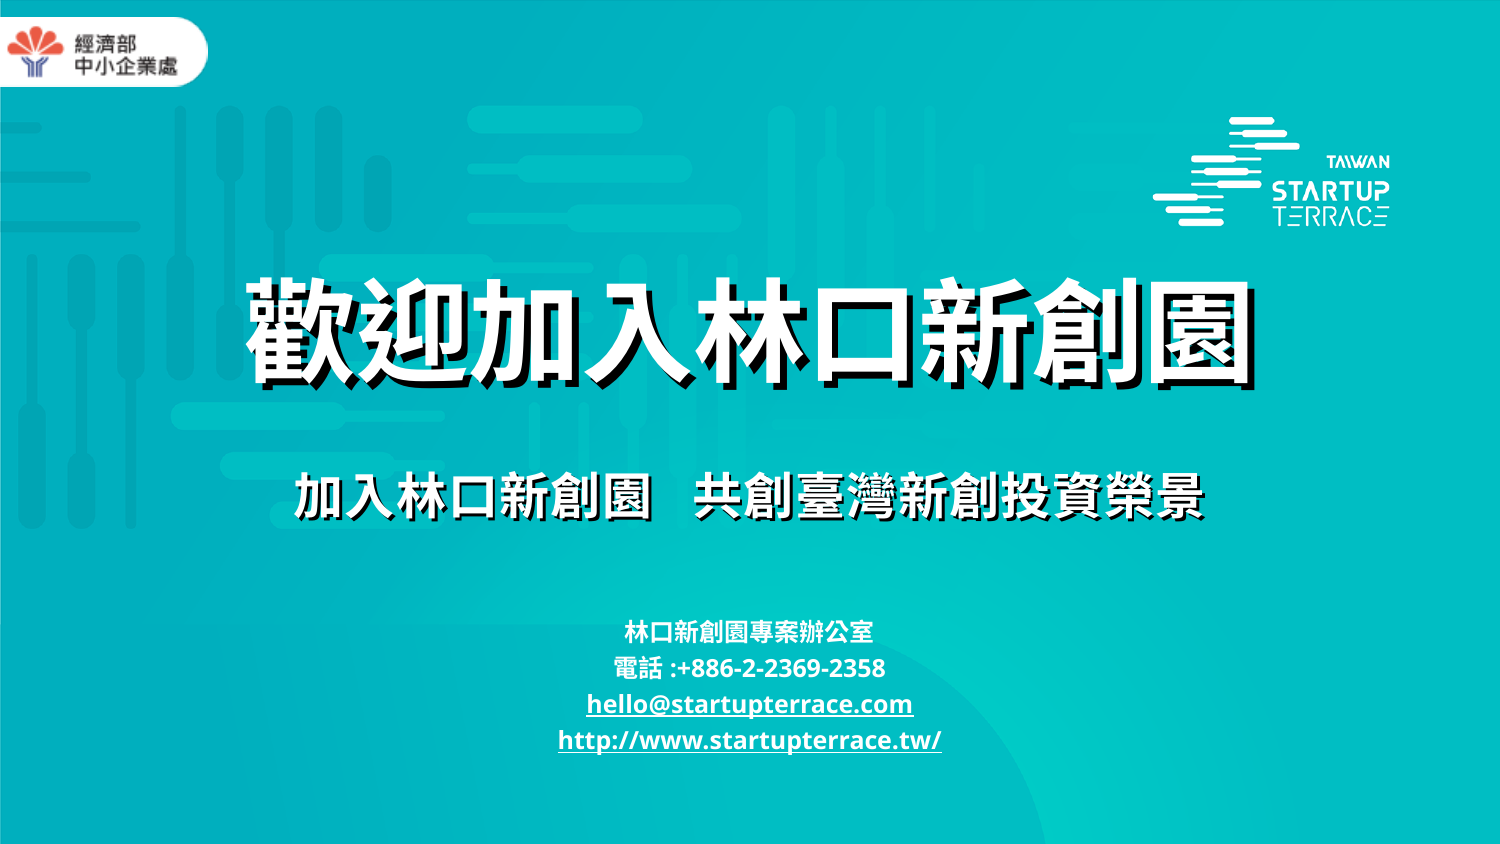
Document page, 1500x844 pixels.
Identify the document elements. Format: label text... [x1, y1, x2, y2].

text_box 歡迎加入林口新創園 [0, 253, 1500, 406]
text_box 加入林口新創園 共創臺灣新創投資榮景 [0, 444, 1500, 605]
list 林口新創園專案辦公室 電話:+886-2-2369-2358 hello@startupterrace.com http://www.startupterrace.tw/ [0, 608, 1500, 802]
